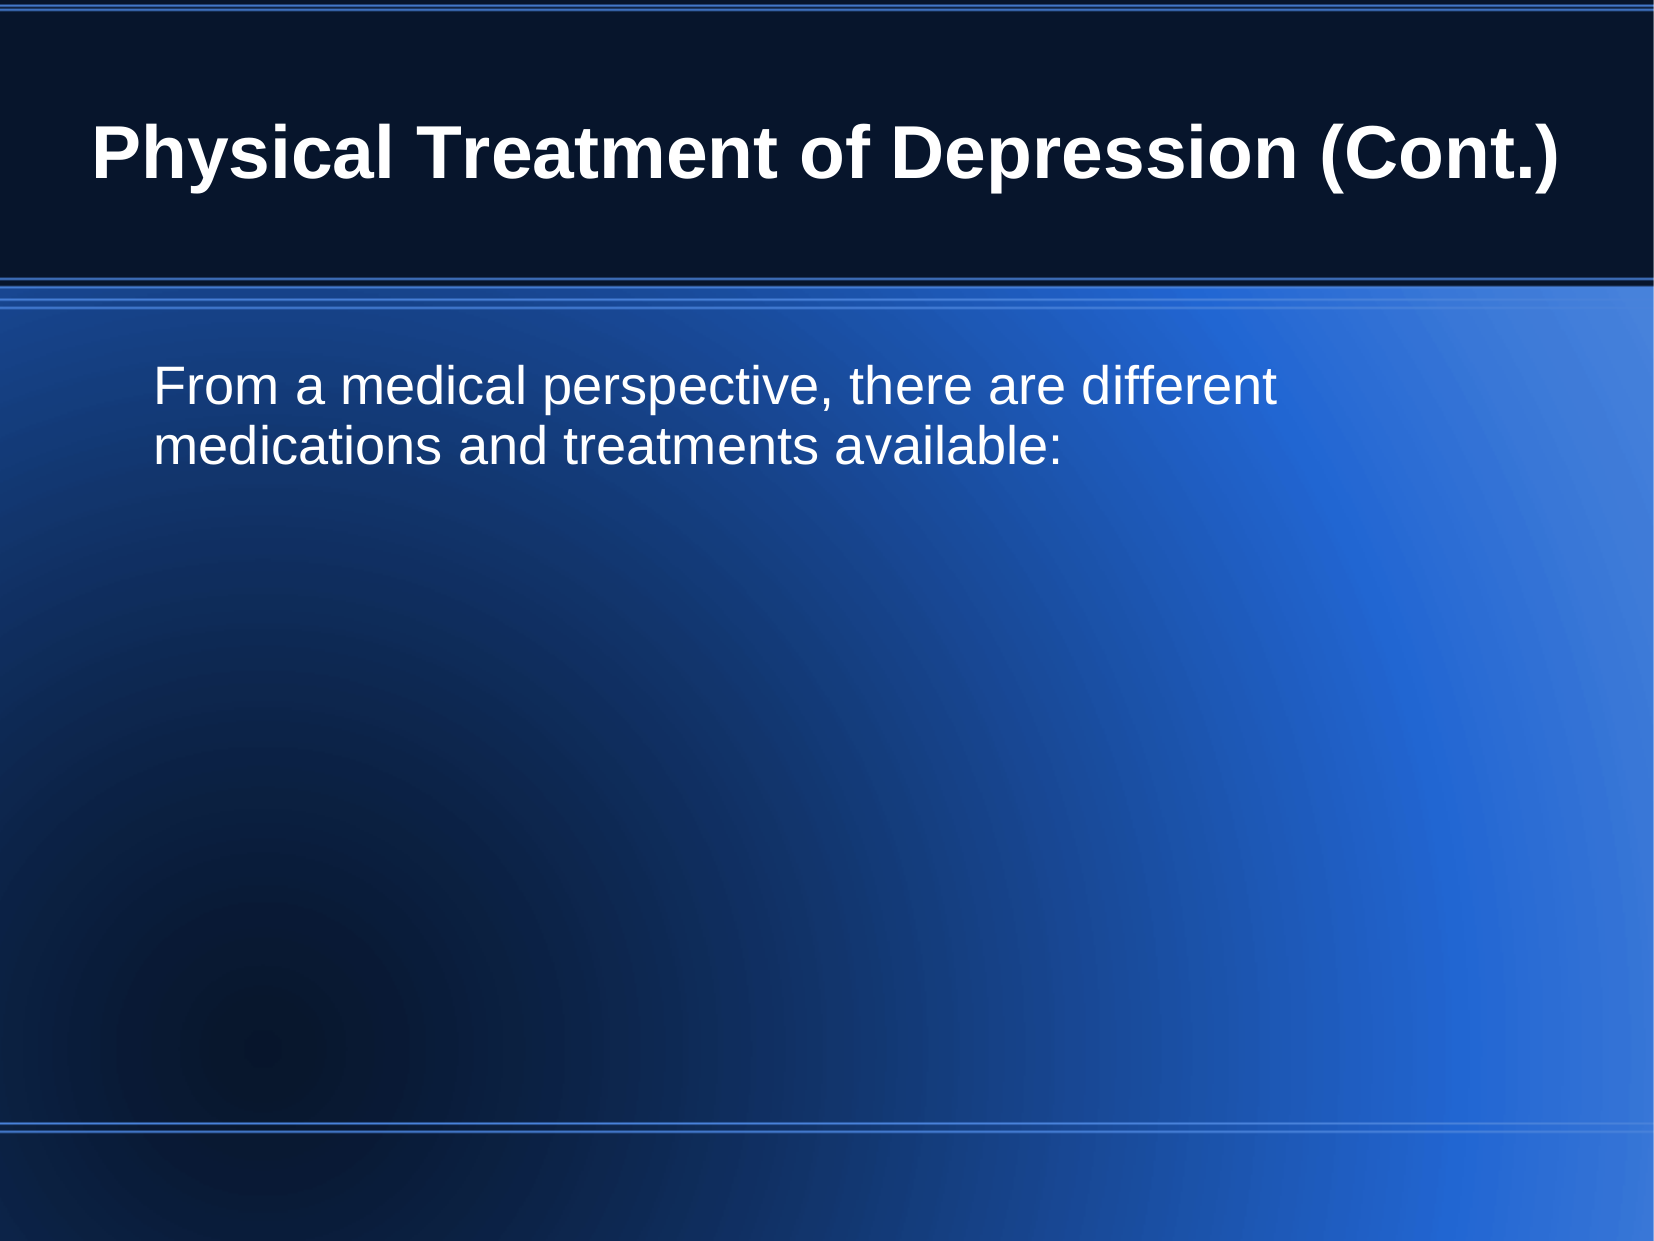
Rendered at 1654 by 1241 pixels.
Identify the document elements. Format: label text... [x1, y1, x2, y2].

picture [0, 0, 1654, 1241]
title Physical Treatment of Depression (Cont.) [82, 49, 1571, 257]
list From a medical perspective, there are different medications and treatments available: [82, 355, 1571, 1058]
